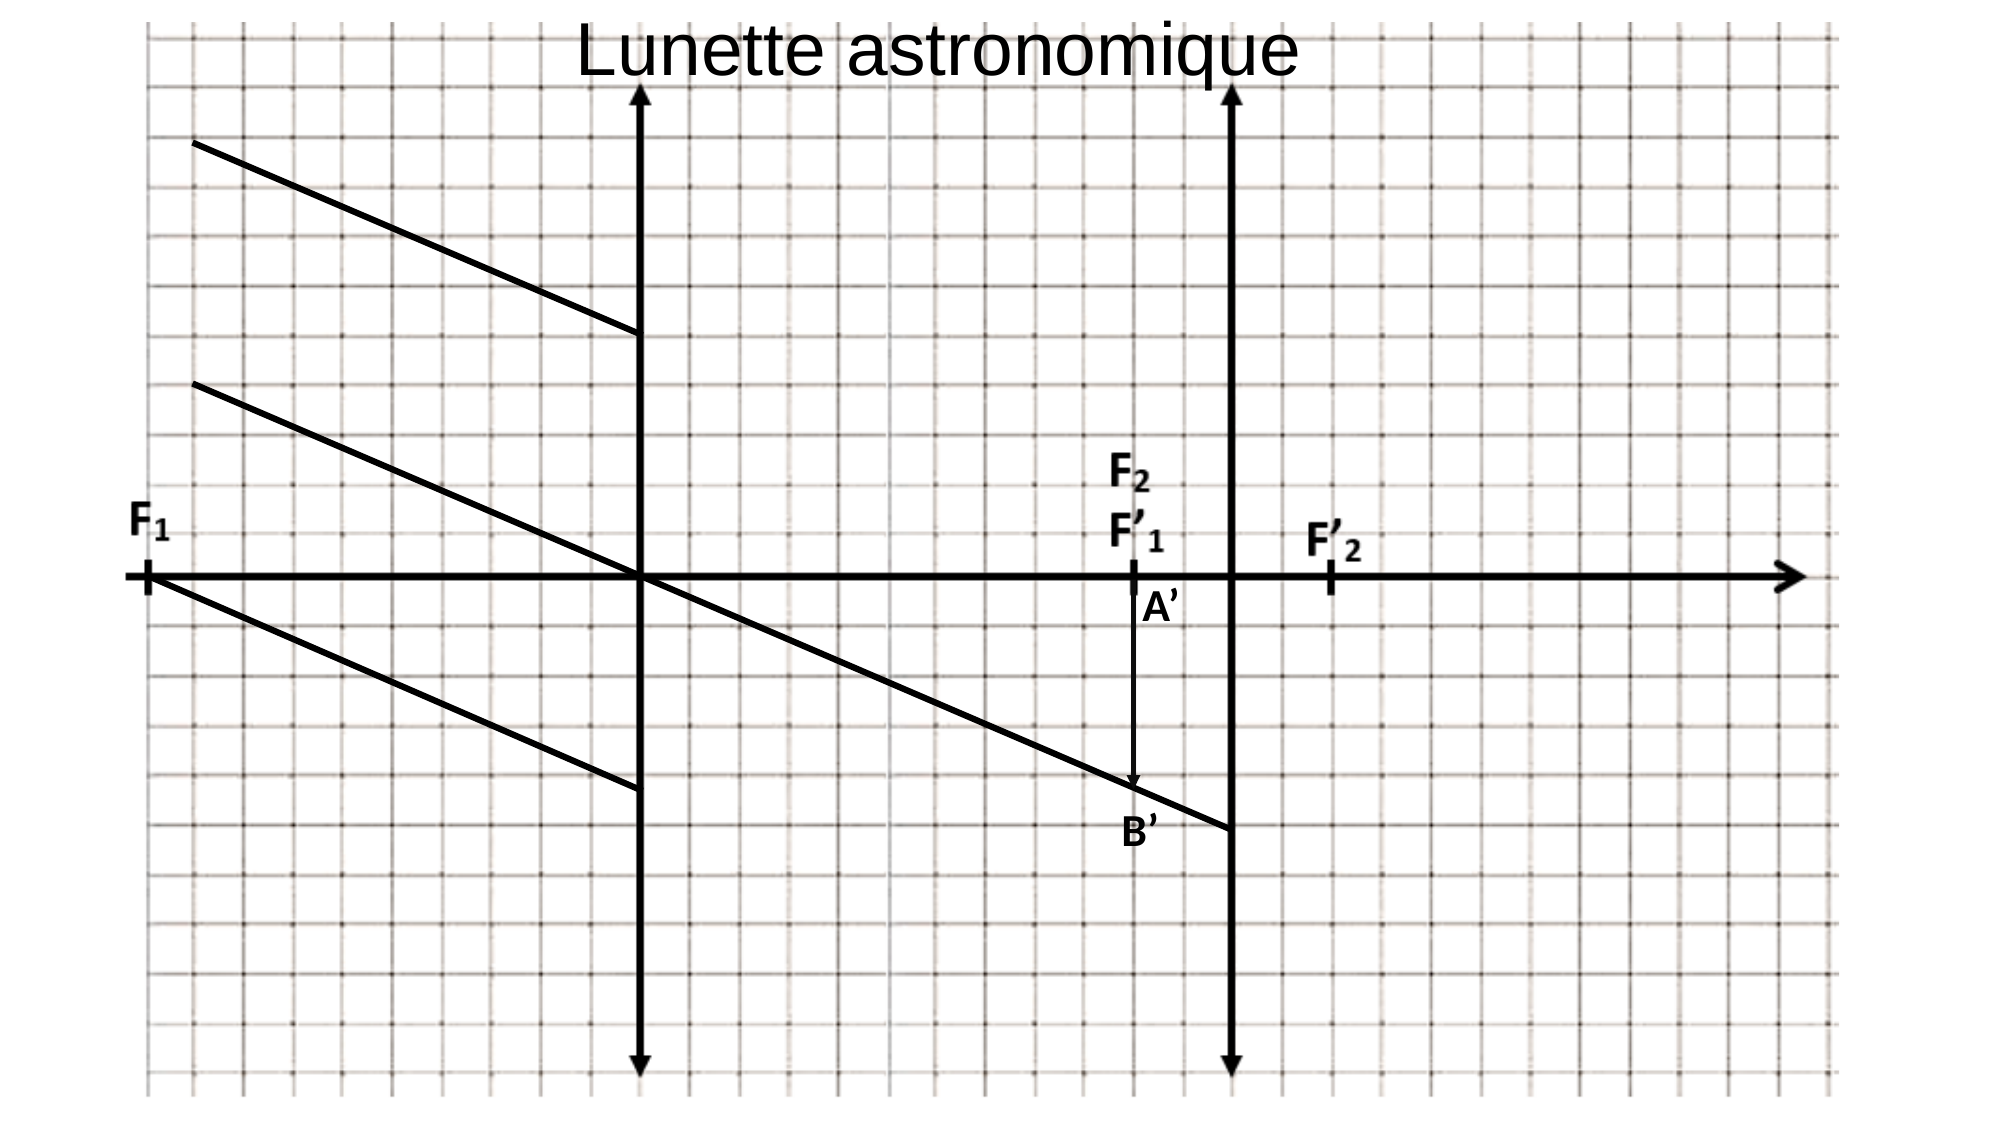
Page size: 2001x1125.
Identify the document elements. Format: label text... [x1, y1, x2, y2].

picture [117, 22, 1840, 1098]
text_box Lunette astronomique [561, 0, 1713, 99]
text_box A’ [1127, 564, 1209, 649]
text_box B’ [1106, 789, 1188, 874]
